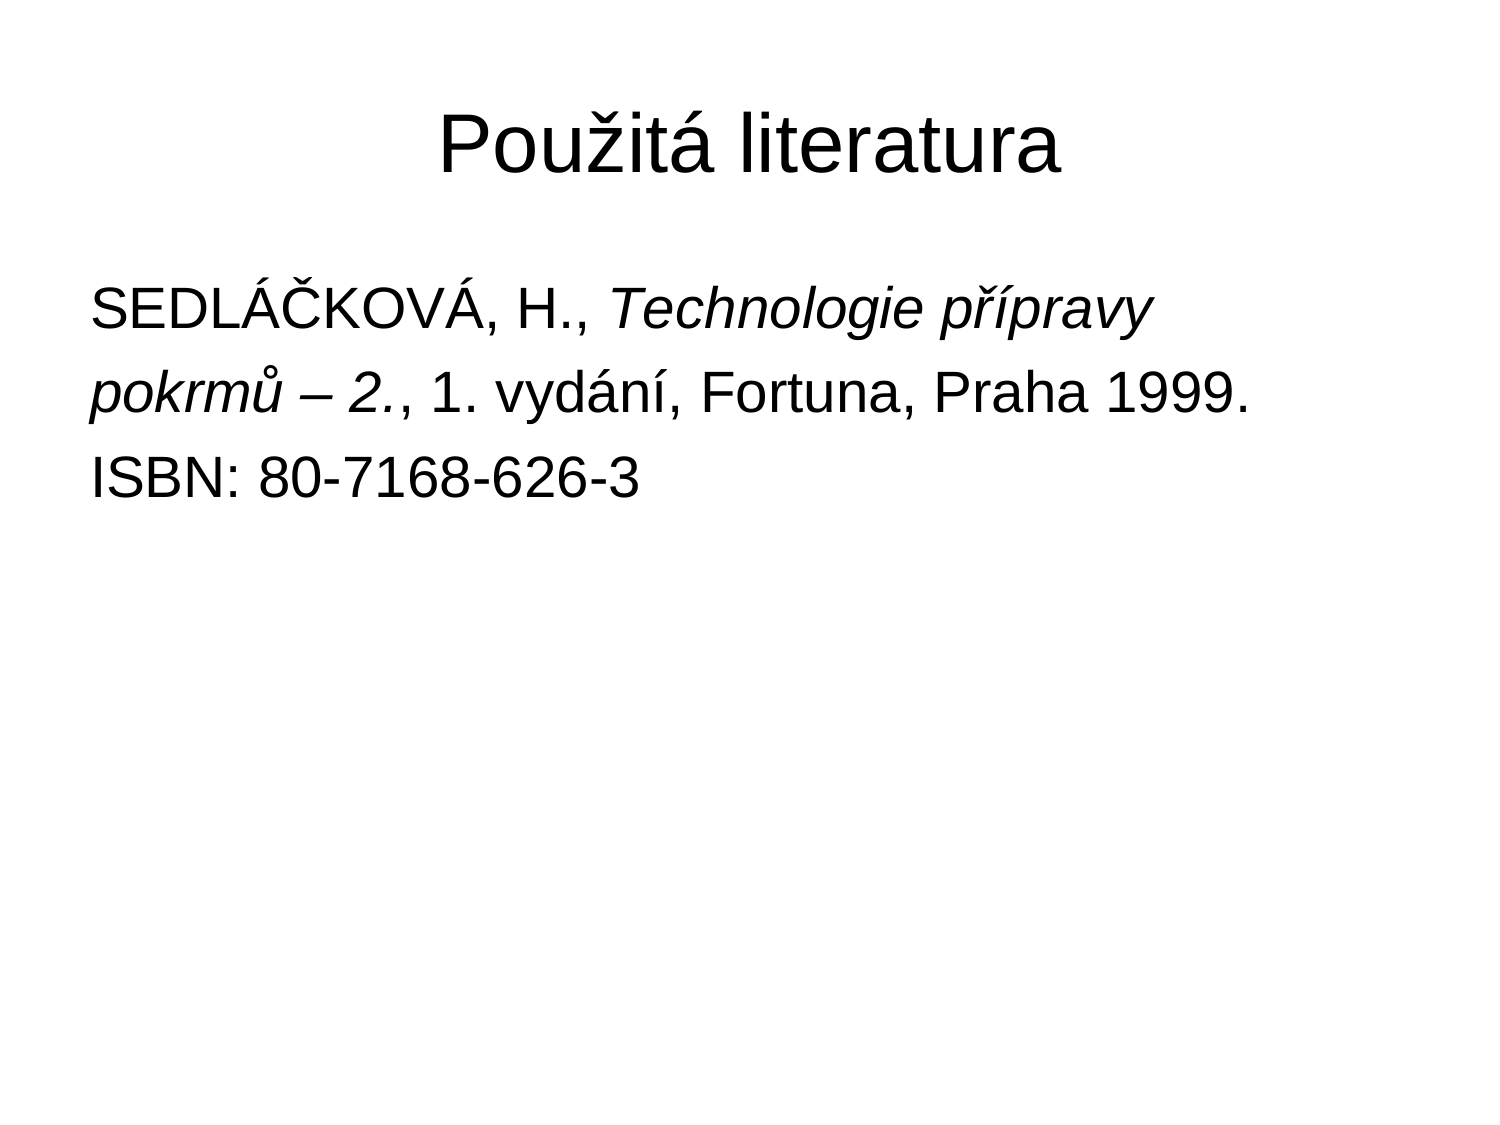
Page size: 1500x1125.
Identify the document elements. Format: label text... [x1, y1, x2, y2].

title Použitá literatura [75, 45, 1426, 233]
list SEDLÁČKOVÁ, H., Technologie přípravy pokrmů – 2., 1. vydání, Fortuna, Praha 1999. ISBN: 80-7168-626-3 [75, 262, 1436, 1006]
